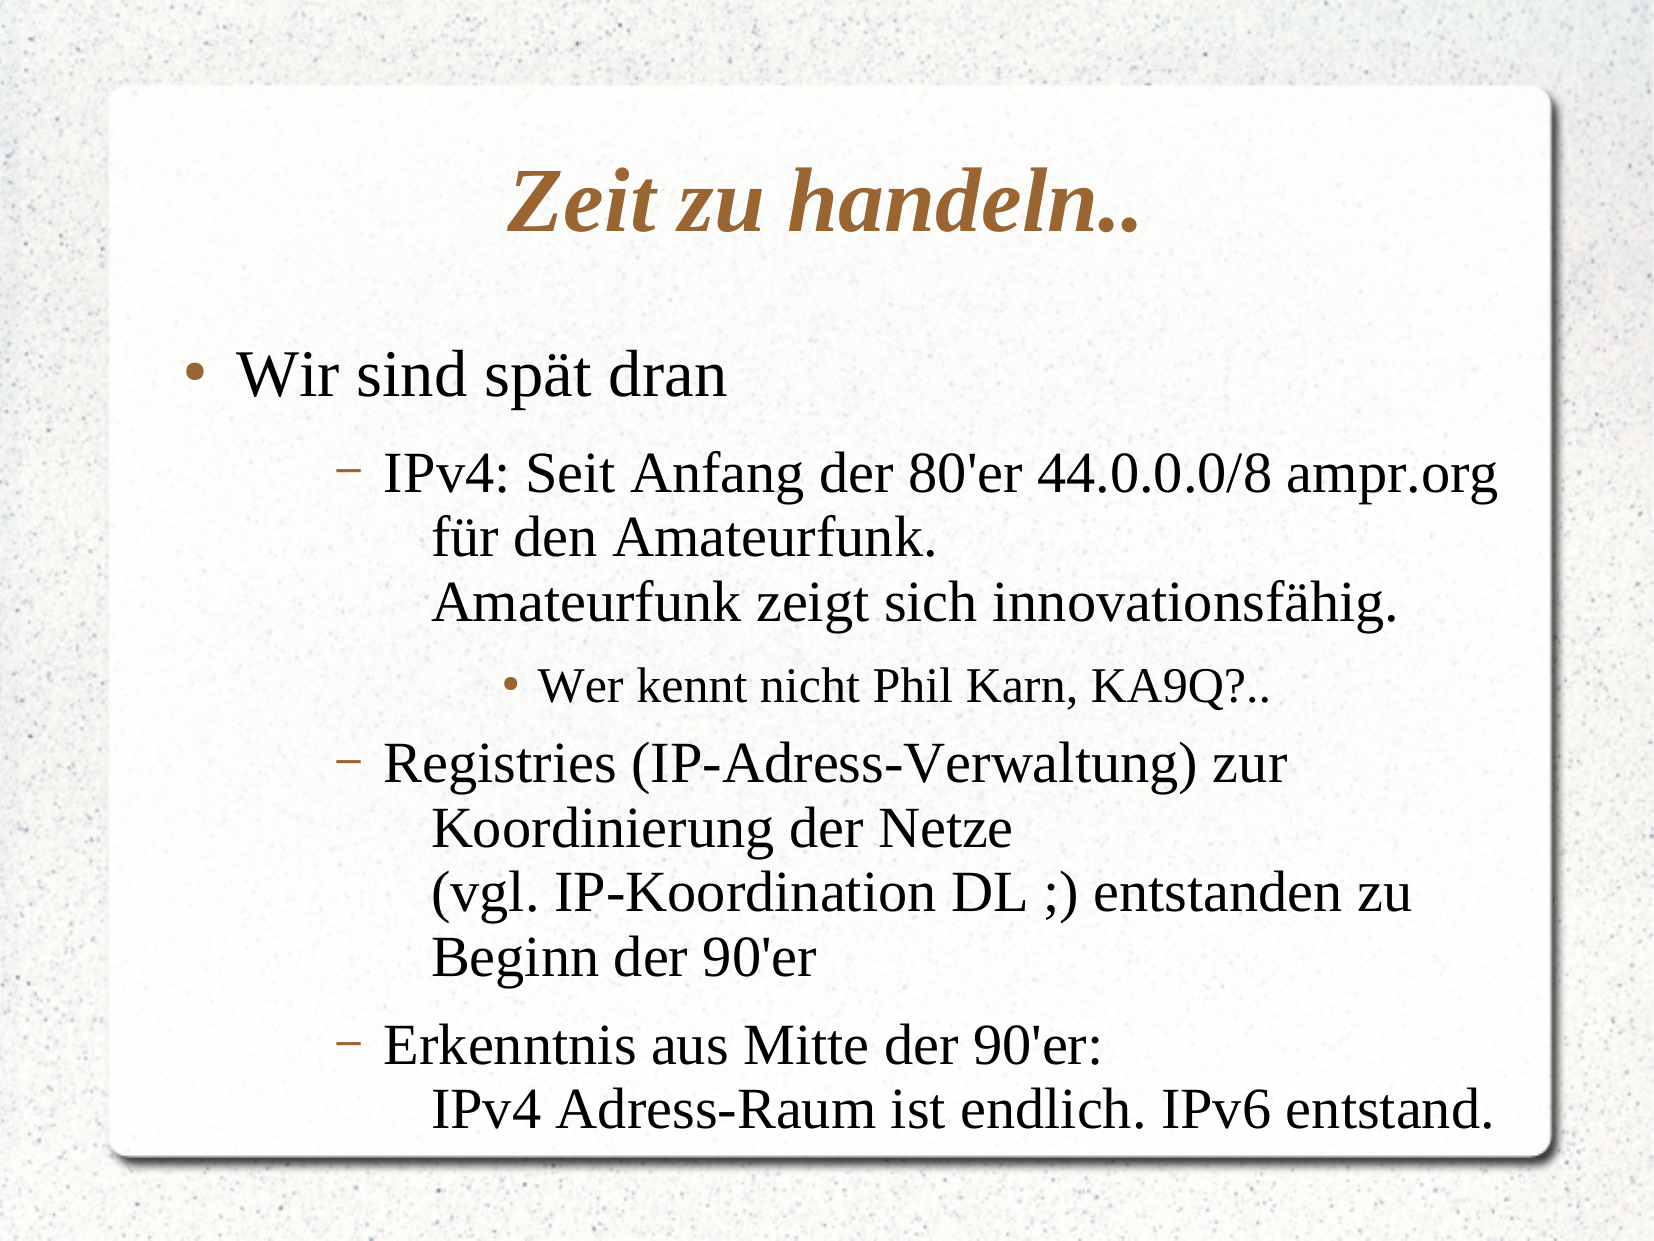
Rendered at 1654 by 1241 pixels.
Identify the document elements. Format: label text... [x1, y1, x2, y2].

title Zeit zu handeln.. [118, 104, 1536, 297]
picture [0, 0, 1654, 1241]
list Wir sind spät dran IPv4: Seit Anfang der 80'er 44.0.0.0/8 ampr.org für den Amateurfunk. Amateurfunk zeigt sich innovationsfähig. Wer kennt nicht Phil Karn, KA9Q?.. Registries (IP-Adress-Verwaltung) zur Koordinierung der Netze (vgl. IP-Koordination DL ;) entstanden zu Beginn der 90'er Erkenntnis aus Mitte der 90'er: IPv4 Adress-Raum ist endlich. IPv6 entstand. [147, 336, 1506, 1142]
